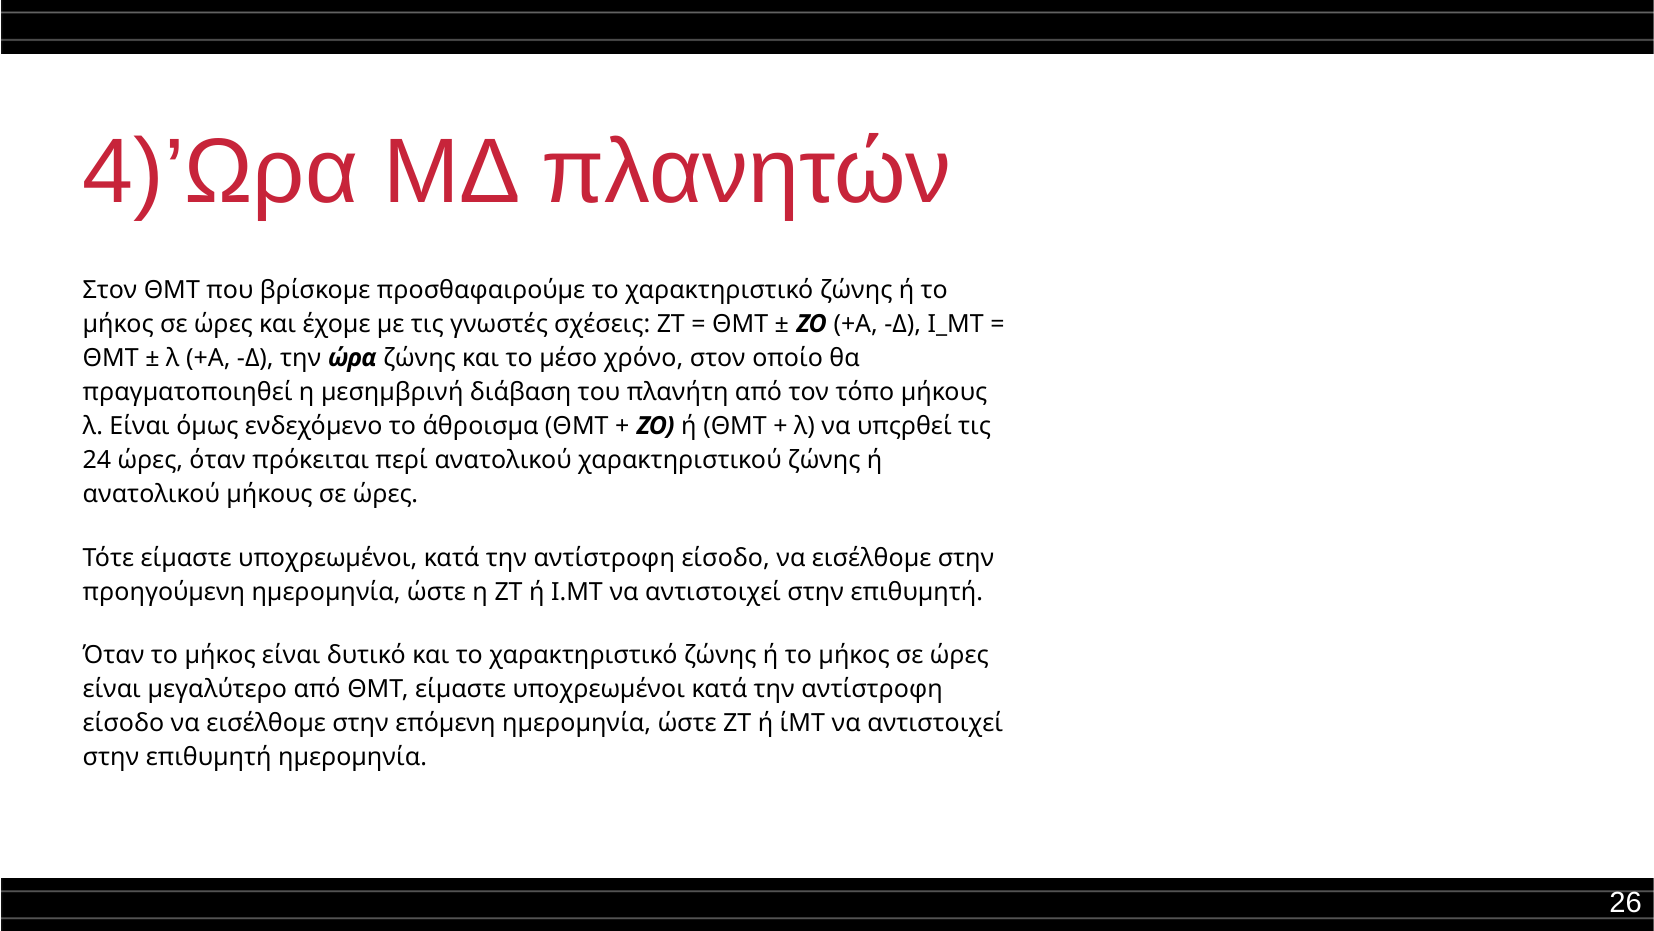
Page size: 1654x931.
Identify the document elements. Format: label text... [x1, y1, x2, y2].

list Στον ΘΜΤ που βρίσκομε προσθαφαιρούμε το χαρακτηριστικό ζώνης ή το μήκος σε ώρες και έχομε με τις γνωστές σχέσεις: ΖΤ = ΘΜΤ ± ΖΟ (+Α, -Δ), Ι_ΜΤ = ΘΜΤ ± λ (+Α, -Δ), την ώρα ζώνης και το μέσο χρόνο, στον οποίο θα πραγματοποιηθεί η μεσημβρινή διάβαση του πλανήτη από τον τόπο μήκους λ. Είναι όμως ενδεχόμενο το άθροισμα (ΘΜΤ + ΖΟ) ή (ΘΜΤ + λ) να υπςρθεί τις 24 ώρες, όταν πρόκειται περί ανατολικού χαρακτηριστικού ζώνης ή ανατολικού μήκους σε ώρες. Τότε είμαστε υποχρεωμένοι, κατά την αντίστροφη είσοδο, να εισέλθομε στην προηγούμενη ημερομηνία, ώστε η ΖΤ ή Ι.ΜΤ να αντιστοιχεί στην επιθυμητή. Όταν το μήκος είναι δυτικό και το χαρακτηριστικό ζώνης ή το μήκος σε ώρες είναι μεγαλύτερο από ΘΜΤ, είμαστε υποχρεωμένοι κατά την αντίστροφη είσοδο να εισέλθομε στην επόμενη ημερομηνία, ώστε ΖΤ ή ίΜΤ να αντιστοιχεί στην επιθυμητή ημερομηνία. [82, 271, 1013, 826]
picture [1, 0, 1654, 54]
picture [1, 878, 1654, 931]
title 4)’Ωρα ΜΔ πλανητών [82, 92, 1571, 249]
